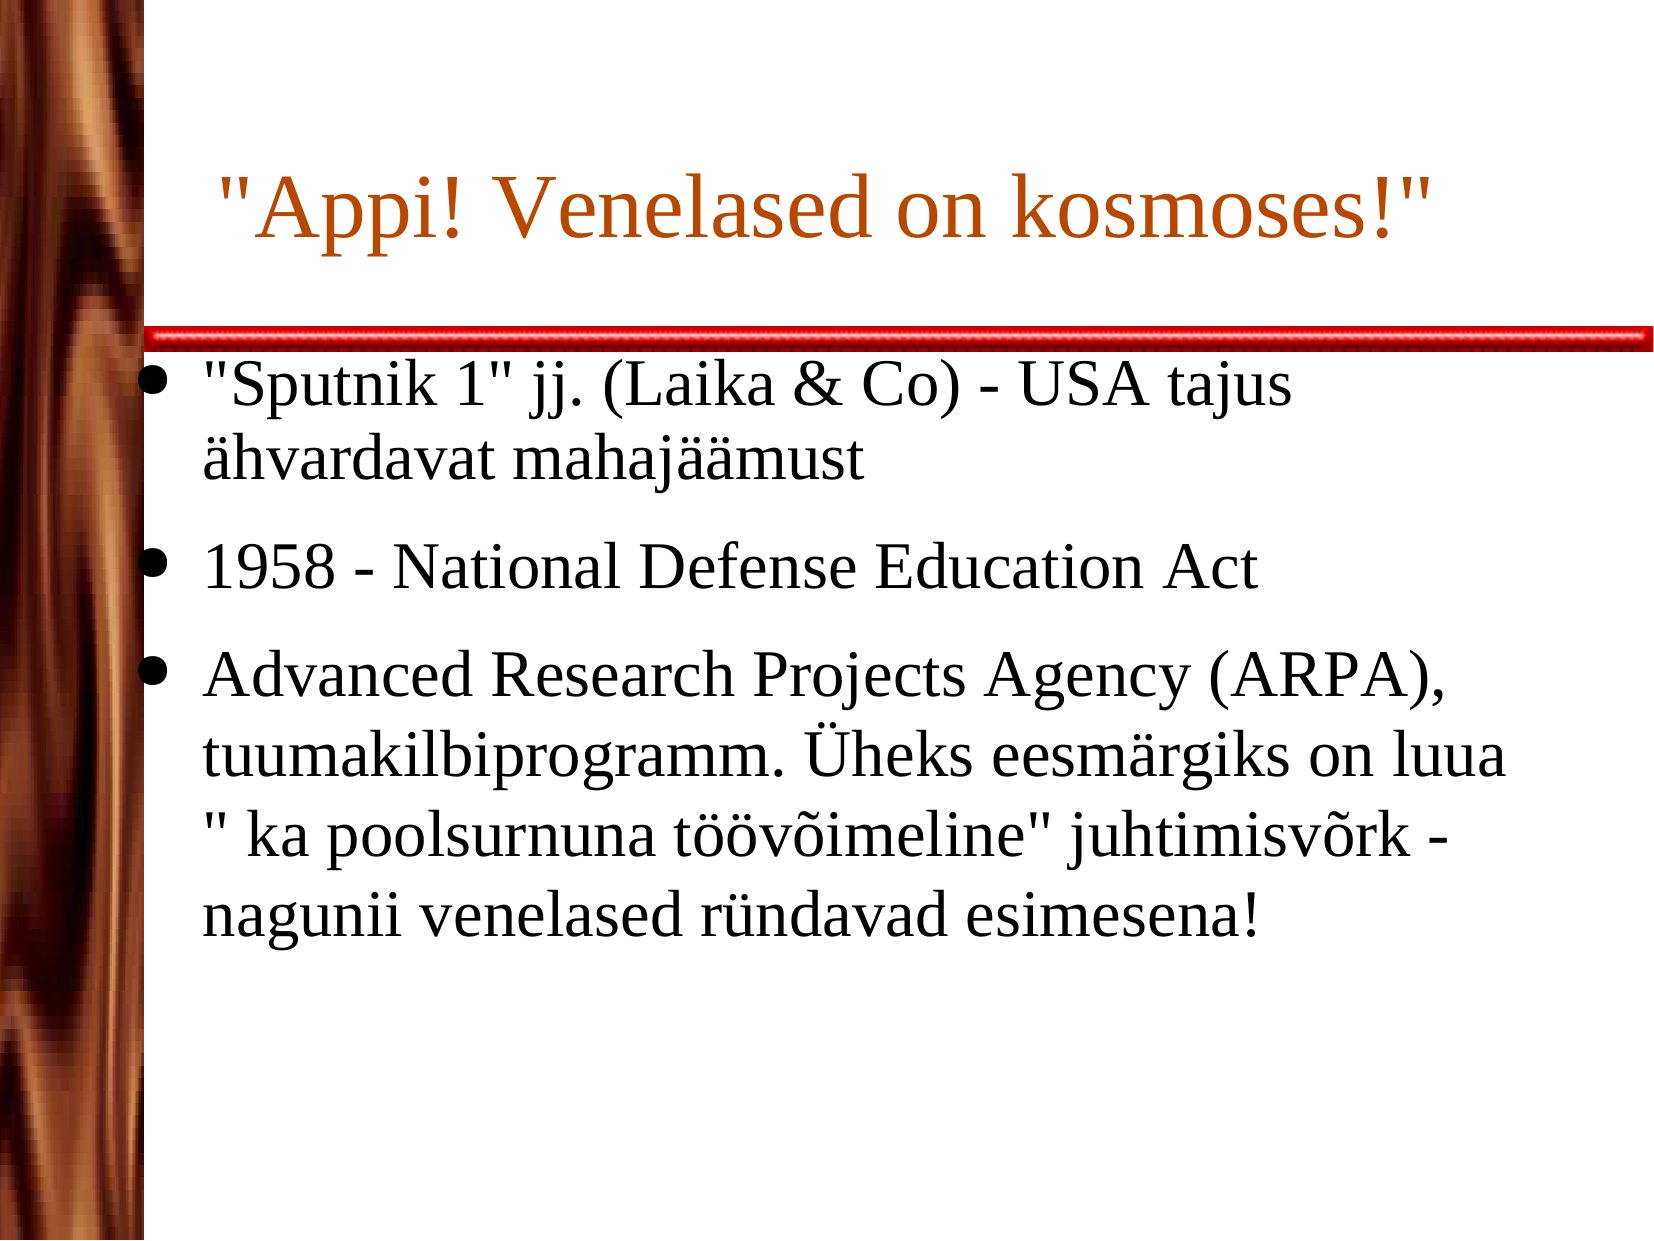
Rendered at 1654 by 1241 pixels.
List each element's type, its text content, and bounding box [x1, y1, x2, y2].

list "Sputnik 1" jj. (Laika & Co) - USA tajus ähvardavat mahajäämust 1958 - National Defense Education Act Advanced Research Projects Agency (ARPA), tuumakilbiprogramm. Üheks eesmärgiks on luua " ka poolsurnuna töövõimeline" juhtimisvõrk - nagunii venelased ründavad esimesena! [121, 344, 1533, 1126]
title "Appi! Venelased on kosmoses!" [121, 84, 1533, 328]
picture [0, 0, 1654, 1240]
